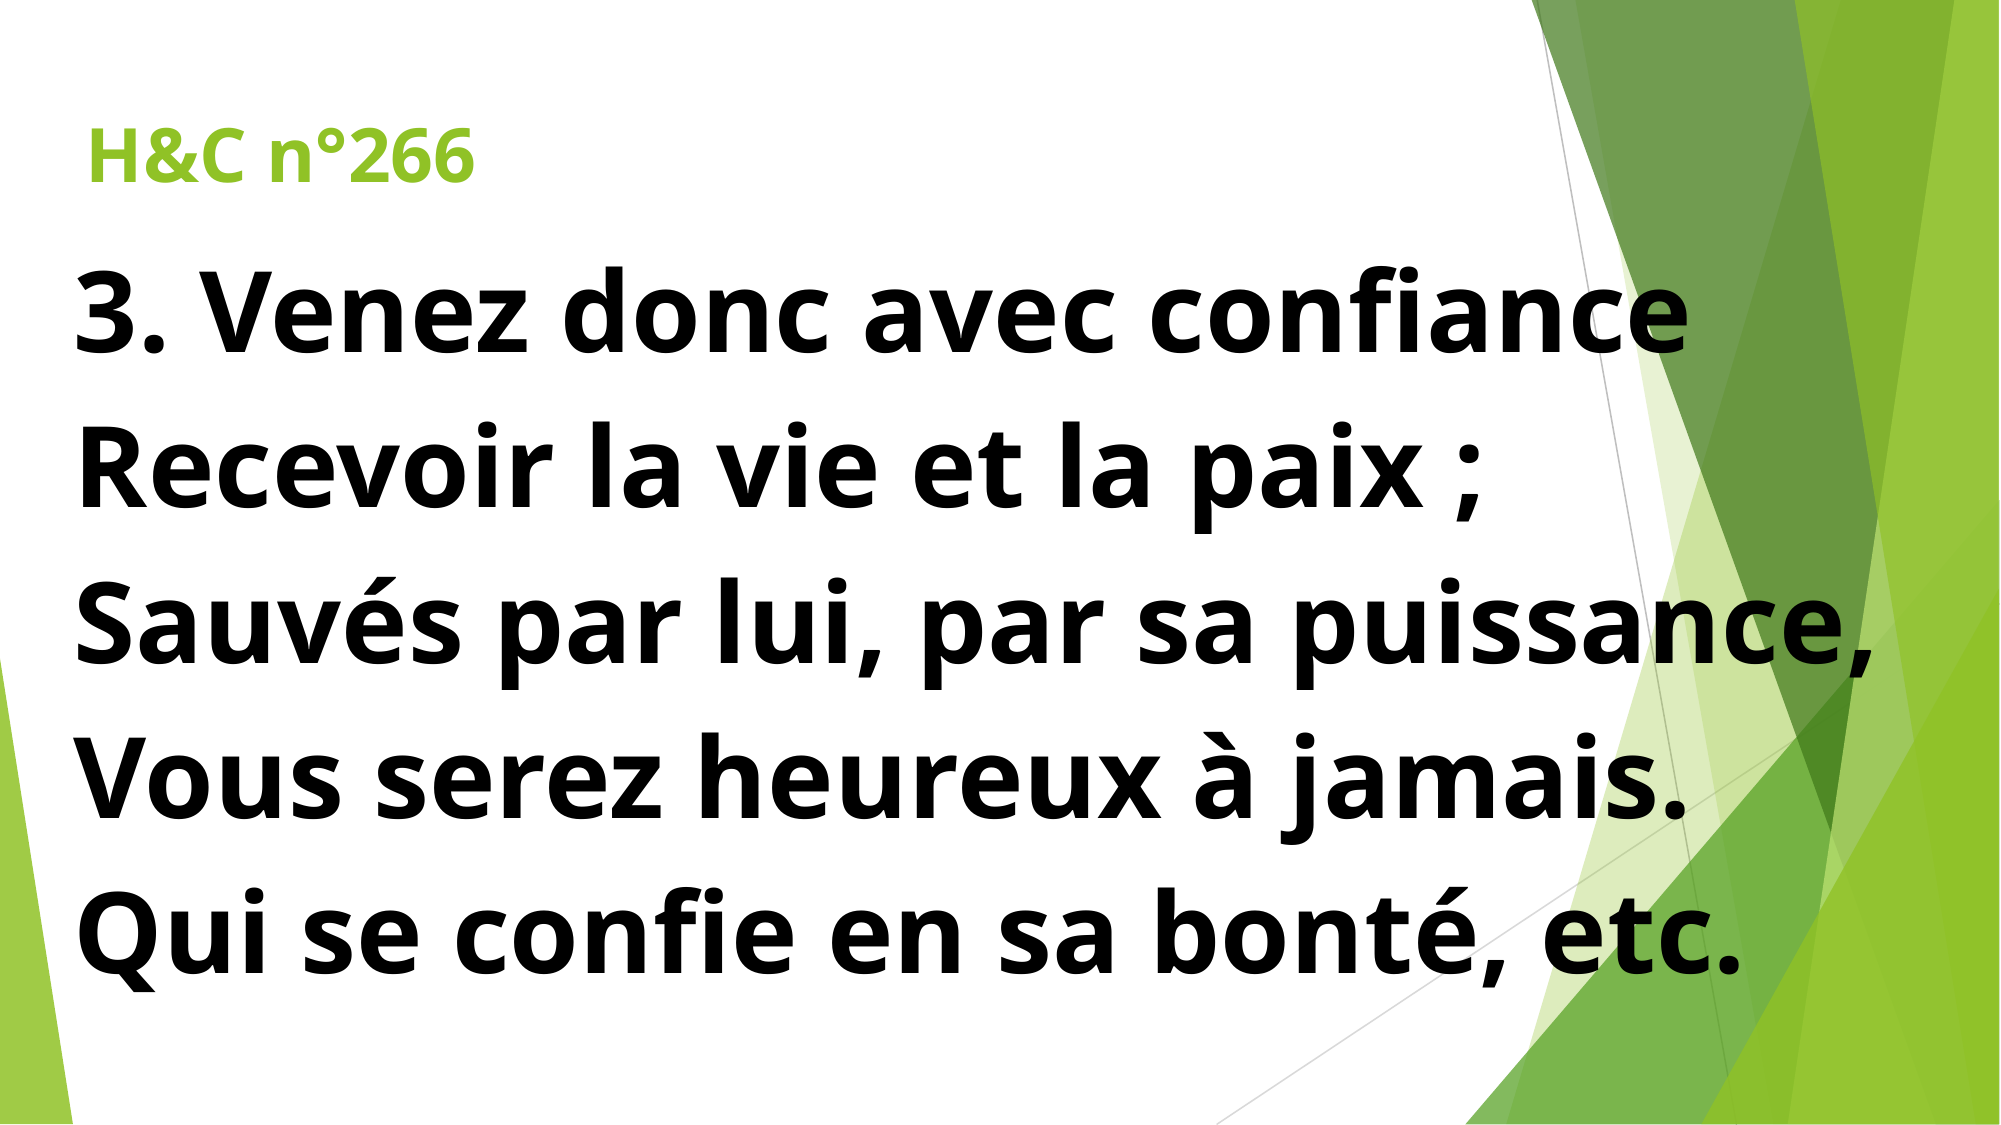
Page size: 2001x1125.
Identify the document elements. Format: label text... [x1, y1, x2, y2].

text_box H&C n°266 [70, 99, 1522, 212]
text_box 3. Venez donc avec confiance Recevoir la vie et la paix ; Sauvés par lui, par sa puissance, Vous serez heureux à jamais. Qui se confie en sa bonté, etc. [59, 212, 1961, 1074]
